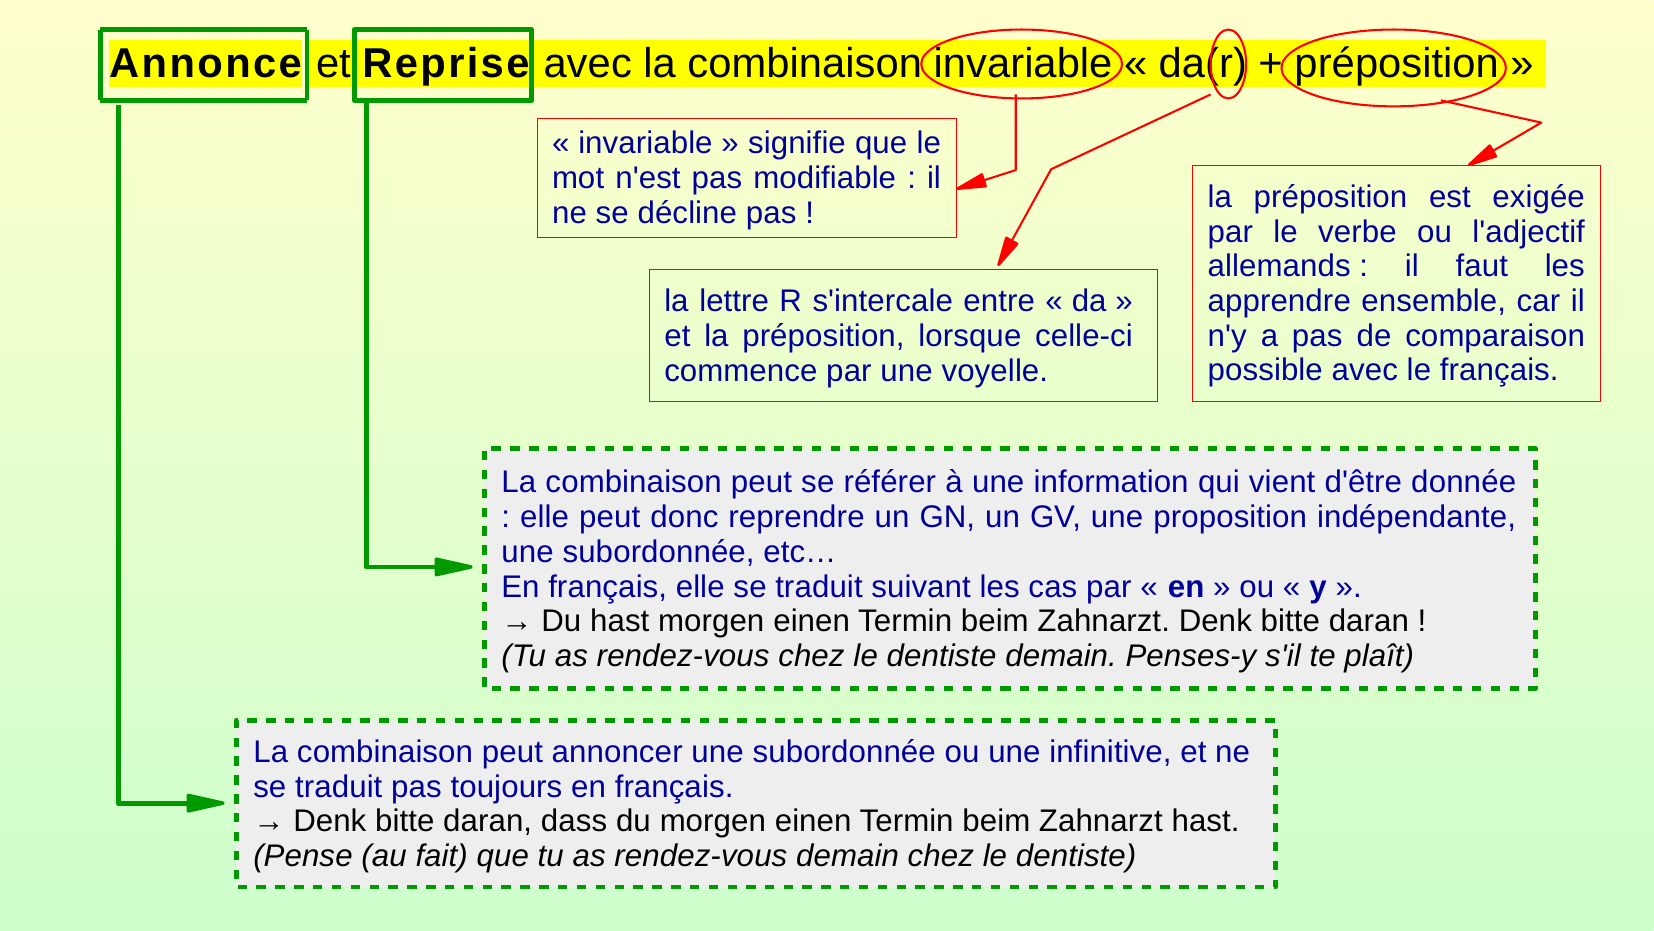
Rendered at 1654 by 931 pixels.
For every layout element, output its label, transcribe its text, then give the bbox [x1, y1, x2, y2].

text_box « invariable » signifie que le mot n'est pas modifiable : il ne se décline pas ! [537, 118, 957, 238]
text_box Annonce et Reprise avec la combinaison invariable « da(r) + préposition » [103, 32, 305, 98]
text_box Annonce et Reprise avec la combinaison invariable « da(r) + préposition » [1283, 31, 1504, 103]
text_box Annonce et Reprise avec la combinaison invariable « da(r) + préposition » [357, 32, 529, 98]
text_box La combinaison peut se référer à une information qui vient d'être donnée : elle peut donc reprendre un GN, un GV, une proposition indépendante, une subordonnée, etc… En français, elle se traduit suivant les cas par « en » ou « y ». → Du hast morgen einen Termin beim Zahnarzt. Denk bitte daran ! (Tu as rendez-vous chez le dentiste demain. Penses-y s'il te plaît) [484, 448, 1536, 689]
text_box la préposition est exigée par le verbe ou l'adjectif allemands : il faut les apprendre ensemble, car il n'y a pas de comparaison possible avec le français. [1192, 165, 1601, 402]
text_box La combinaison peut annoncer une subordonnée ou une infinitive, et ne se traduit pas toujours en français. → Denk bitte daran, dass du morgen einen Termin beim Zahnarzt hast. (Pense (au fait) que tu as rendez-vous demain chez le dentiste) [236, 720, 1276, 887]
text_box la lettre R s'intercale entre « da » et la préposition, lorsque celle-ci commence par une voyelle. [649, 269, 1158, 402]
text_box Annonce et Reprise avec la combinaison invariable « da(r) + préposition » [94, 23, 1579, 103]
